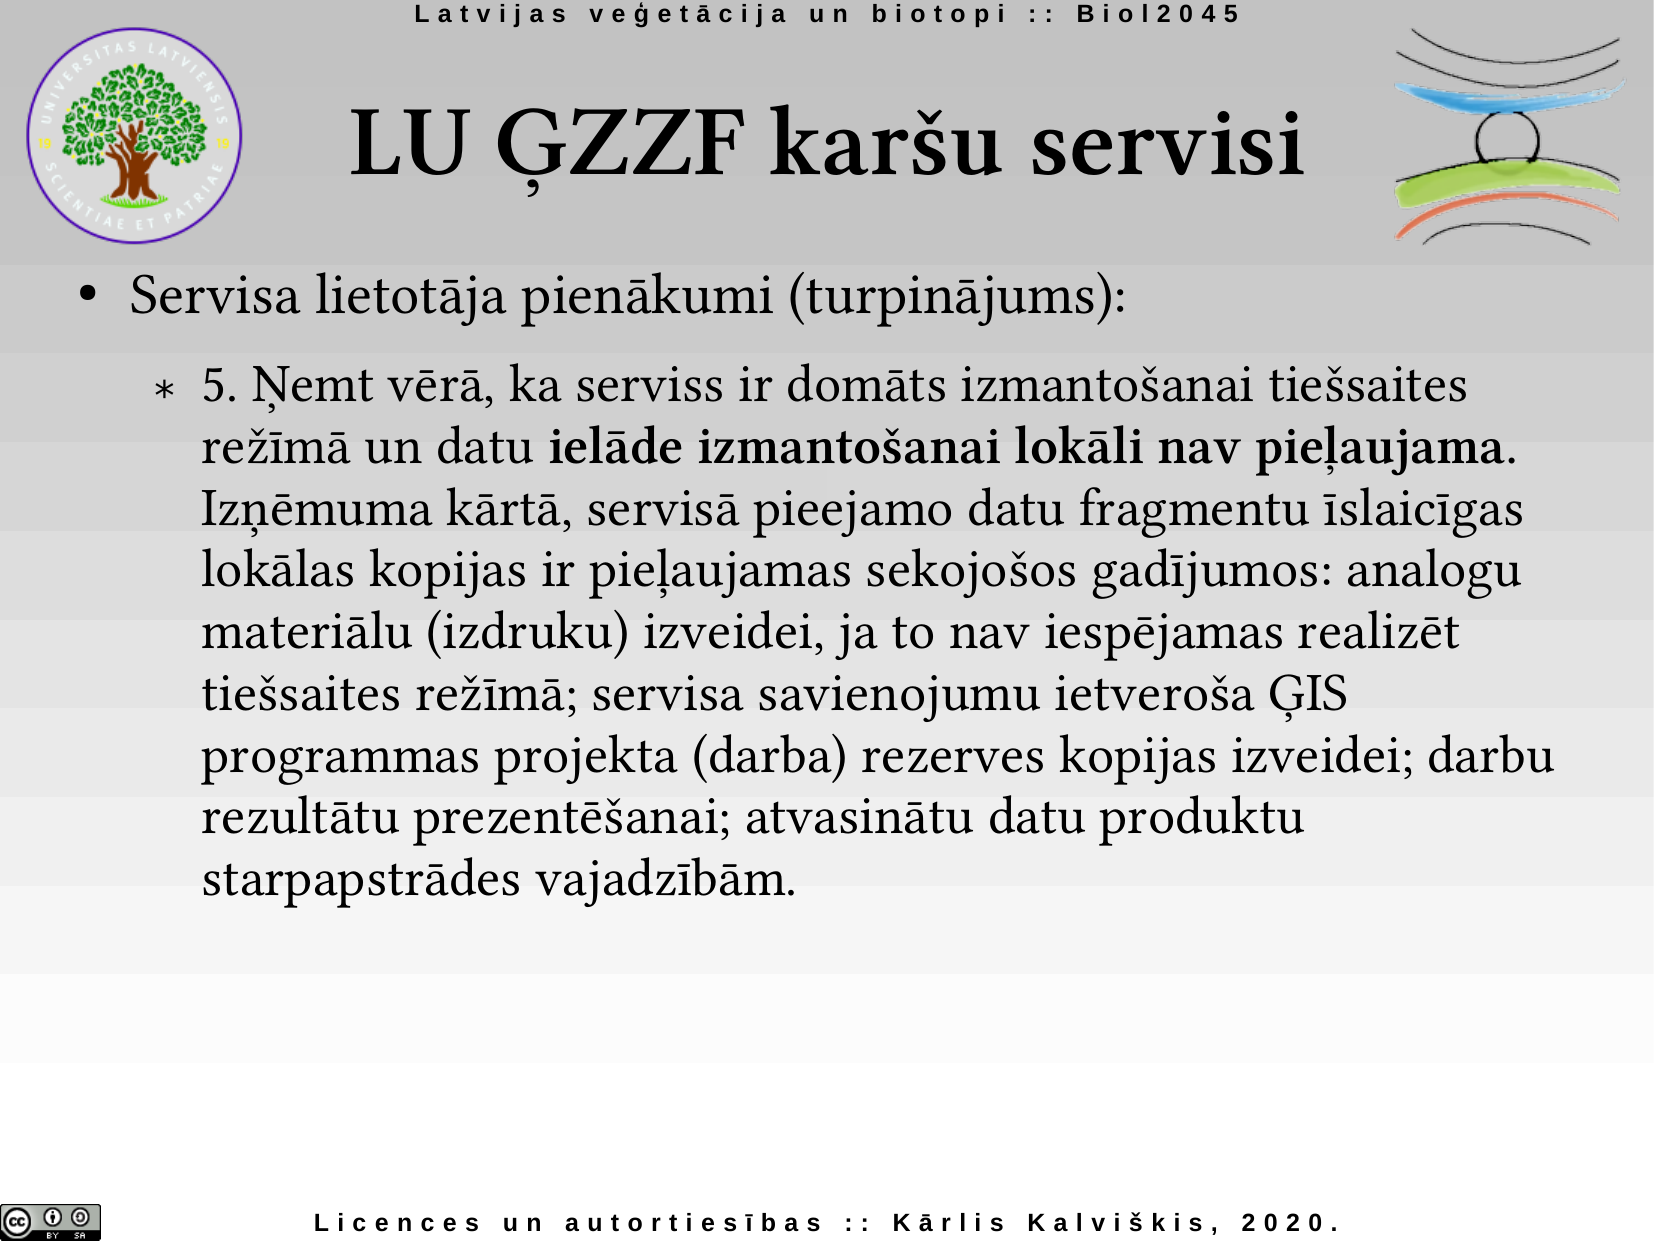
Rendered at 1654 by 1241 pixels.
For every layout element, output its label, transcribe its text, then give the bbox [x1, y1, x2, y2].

title LU ĢZZF karšu servisi [247, 37, 1393, 246]
list Servisa lietotāja pienākumi (turpinājums): 5. Ņemt vērā, ka serviss ir domāts izmantošanai tiešsaites režīmā un datu ielāde izmantošanai lokāli nav pieļaujama. Izņēmuma kārtā, servisā pieejamo datu fragmentu īslaicīgas lokālas kopijas ir pieļaujamas sekojošos gadījumos: analogu materiālu (izdruku) izveidei, ja to nav iespējamas realizēt tiešsaites režīmā; servisa savienojumu ietveroša ĢIS programmas projekta (darba) rezerves kopijas izveidei; darbu rezultātu prezentēšanai; atvasinātu datu produktu starpapstrādes vajadzībām. [59, 261, 1596, 981]
picture [0, 0, 1654, 1241]
